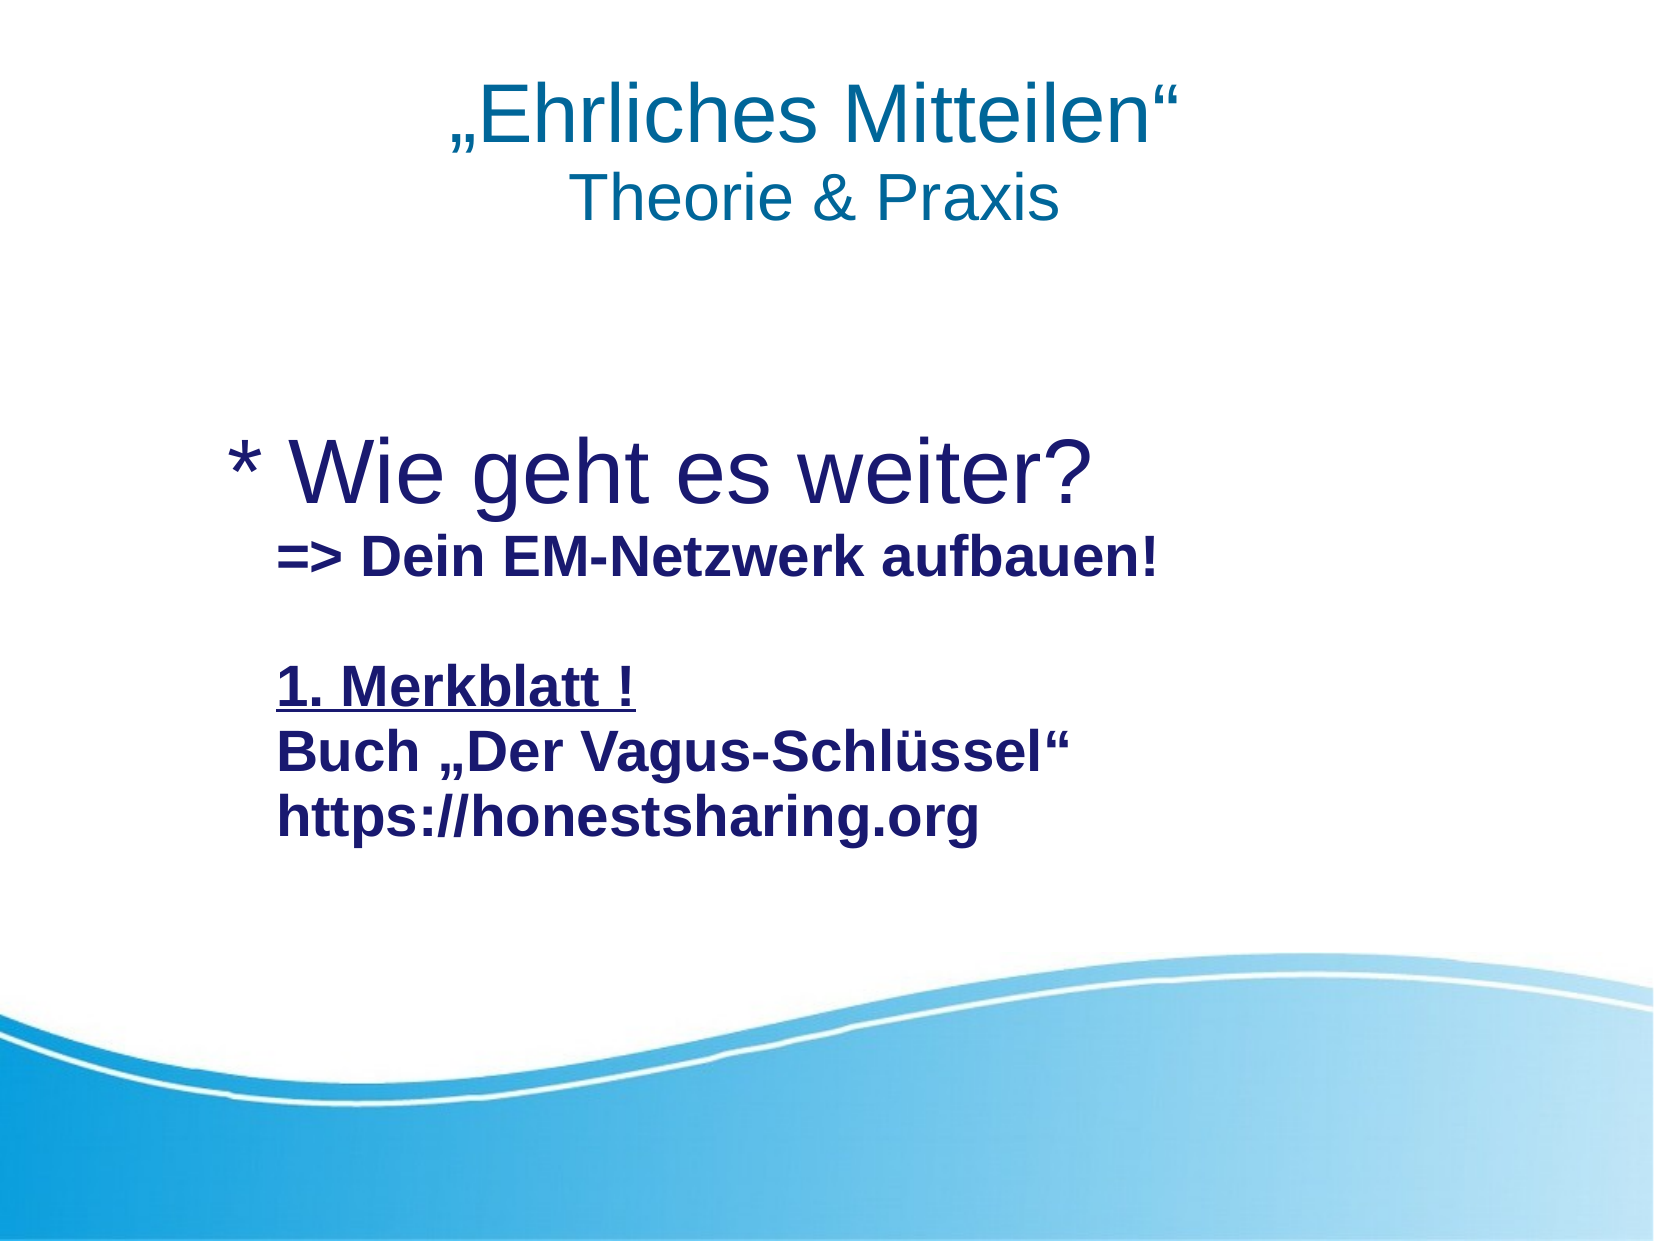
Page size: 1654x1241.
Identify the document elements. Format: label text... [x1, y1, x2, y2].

picture [0, 952, 1654, 1241]
title „Ehrliches Mitteilen“ Theorie & Praxis [70, 47, 1559, 255]
text_box * Wie geht es weiter? => Dein EM-Netzwerk aufbauen! 1. Merkblatt ! Buch „Der Vagus-Schlüssel“ https://honestsharing.org [212, 413, 1524, 1014]
